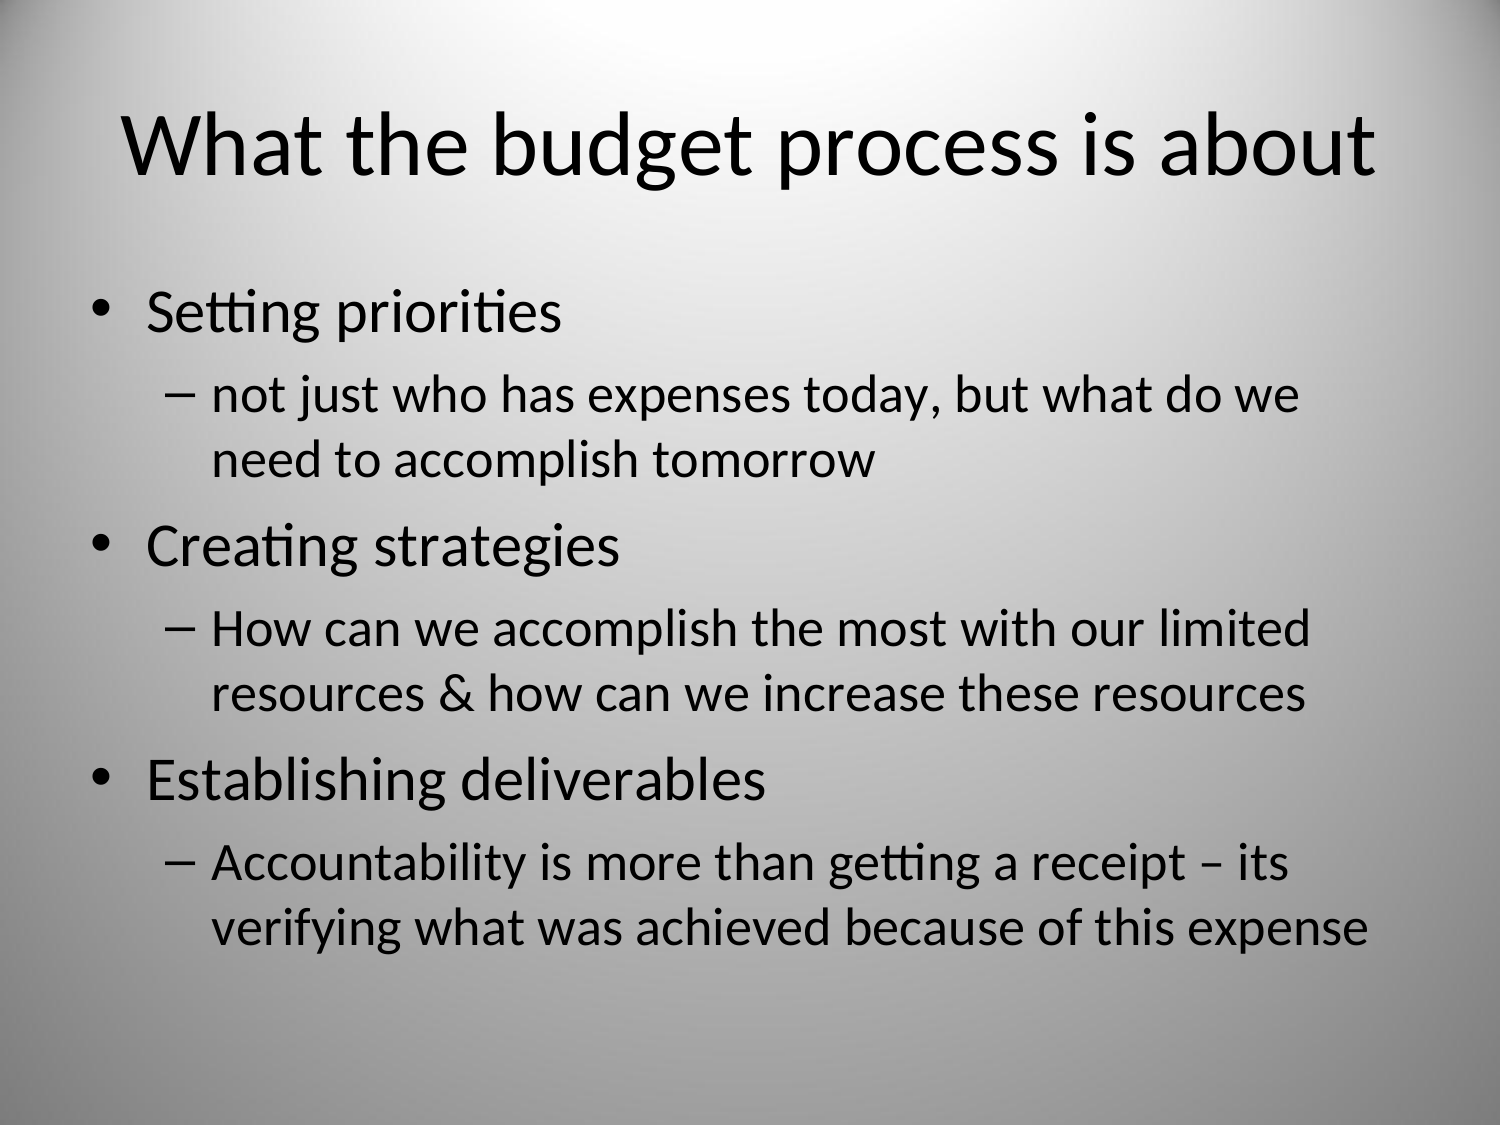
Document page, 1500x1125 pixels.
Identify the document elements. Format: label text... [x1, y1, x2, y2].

picture [0, 0, 1500, 1125]
list Setting priorities not just who has expenses today, but what do we need to accomplish tomorrow Creating strategies How can we accomplish the most with our limited resources & how can we increase these resources Establishing deliverables Accountability is more than getting a receipt – its verifying what was achieved because of this expense [75, 262, 1426, 1125]
title What the budget process is about [75, 45, 1426, 233]
